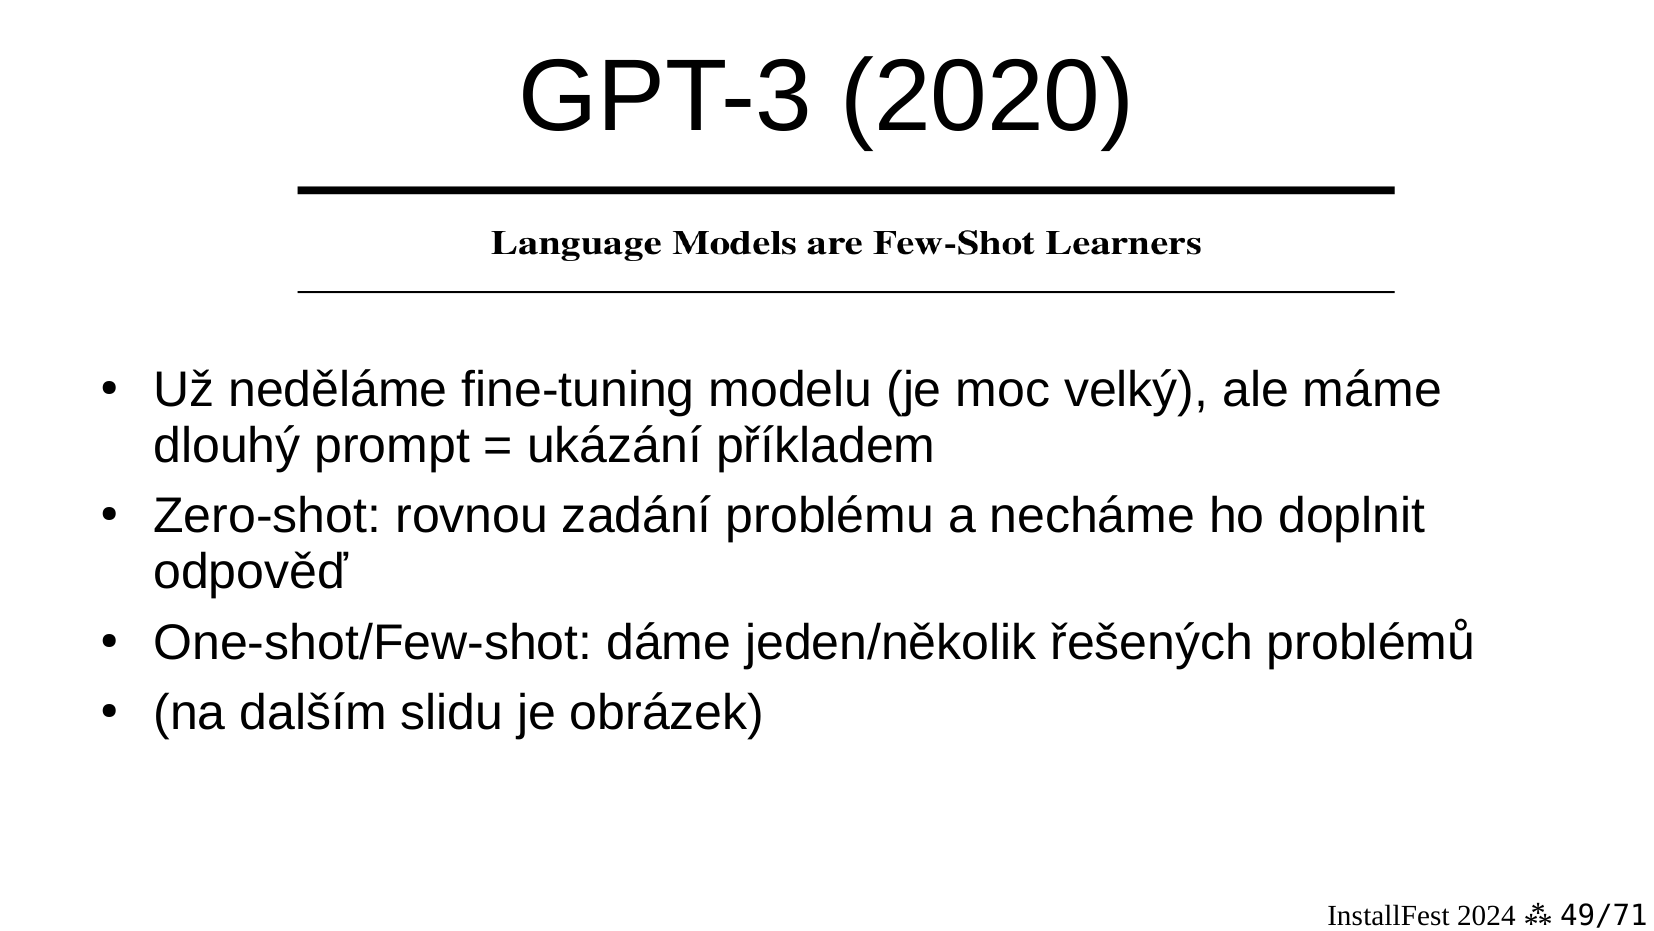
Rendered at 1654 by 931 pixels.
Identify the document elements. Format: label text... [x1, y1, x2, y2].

title GPT-3 (2020) [82, 38, 1571, 153]
list Už neděláme fine-tuning modelu (je moc velký), ale máme dlouhý prompt = ukázání příkladem Zero-shot: rovnou zadání problému a necháme ho doplnit odpověď One-shot/Few-shot: dáme jeden/několik řešených problémů (na dalším slidu je obrázek) [82, 361, 1571, 931]
picture [259, 165, 1426, 316]
